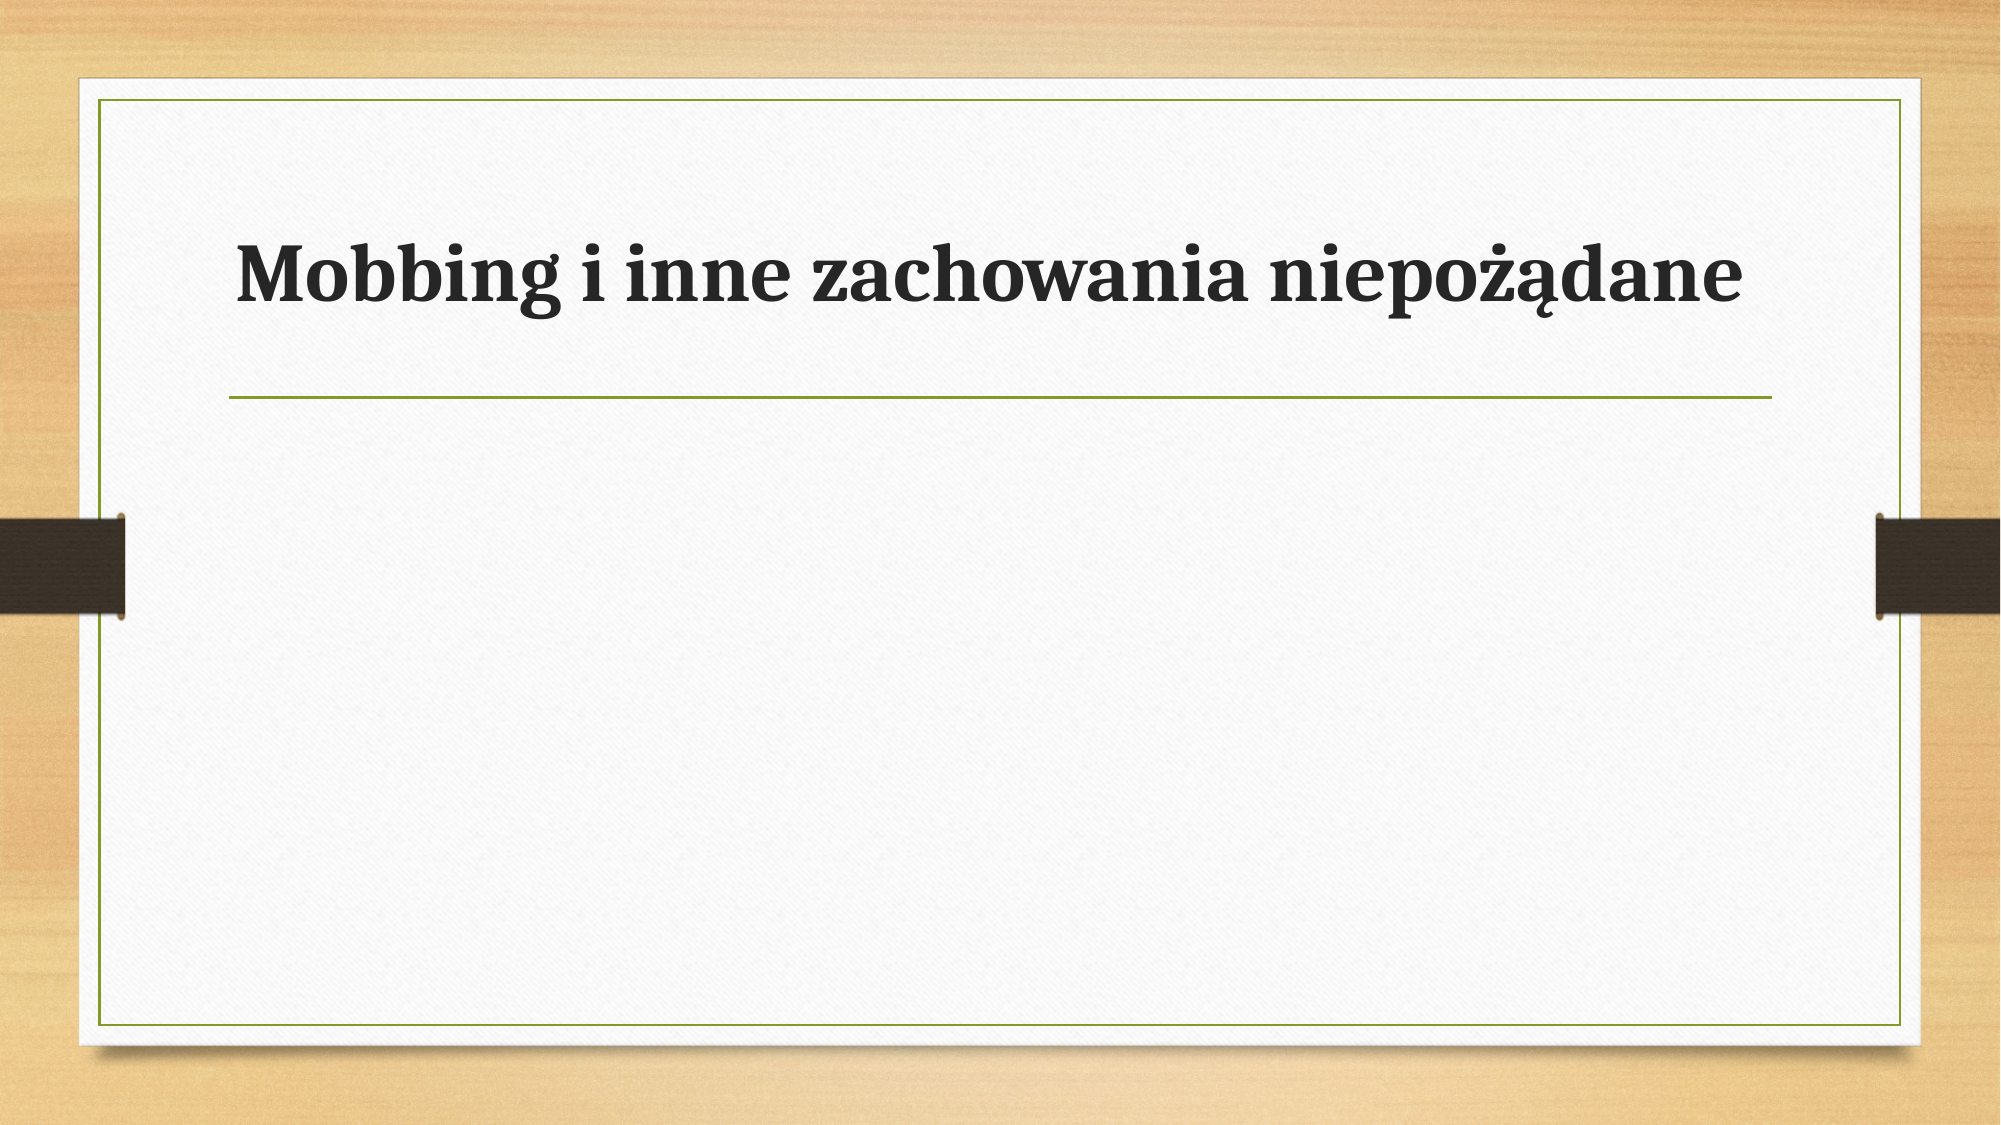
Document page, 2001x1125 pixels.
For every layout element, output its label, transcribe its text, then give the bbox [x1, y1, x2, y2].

title Mobbing i inne zachowania niepożądane [212, 161, 1788, 376]
